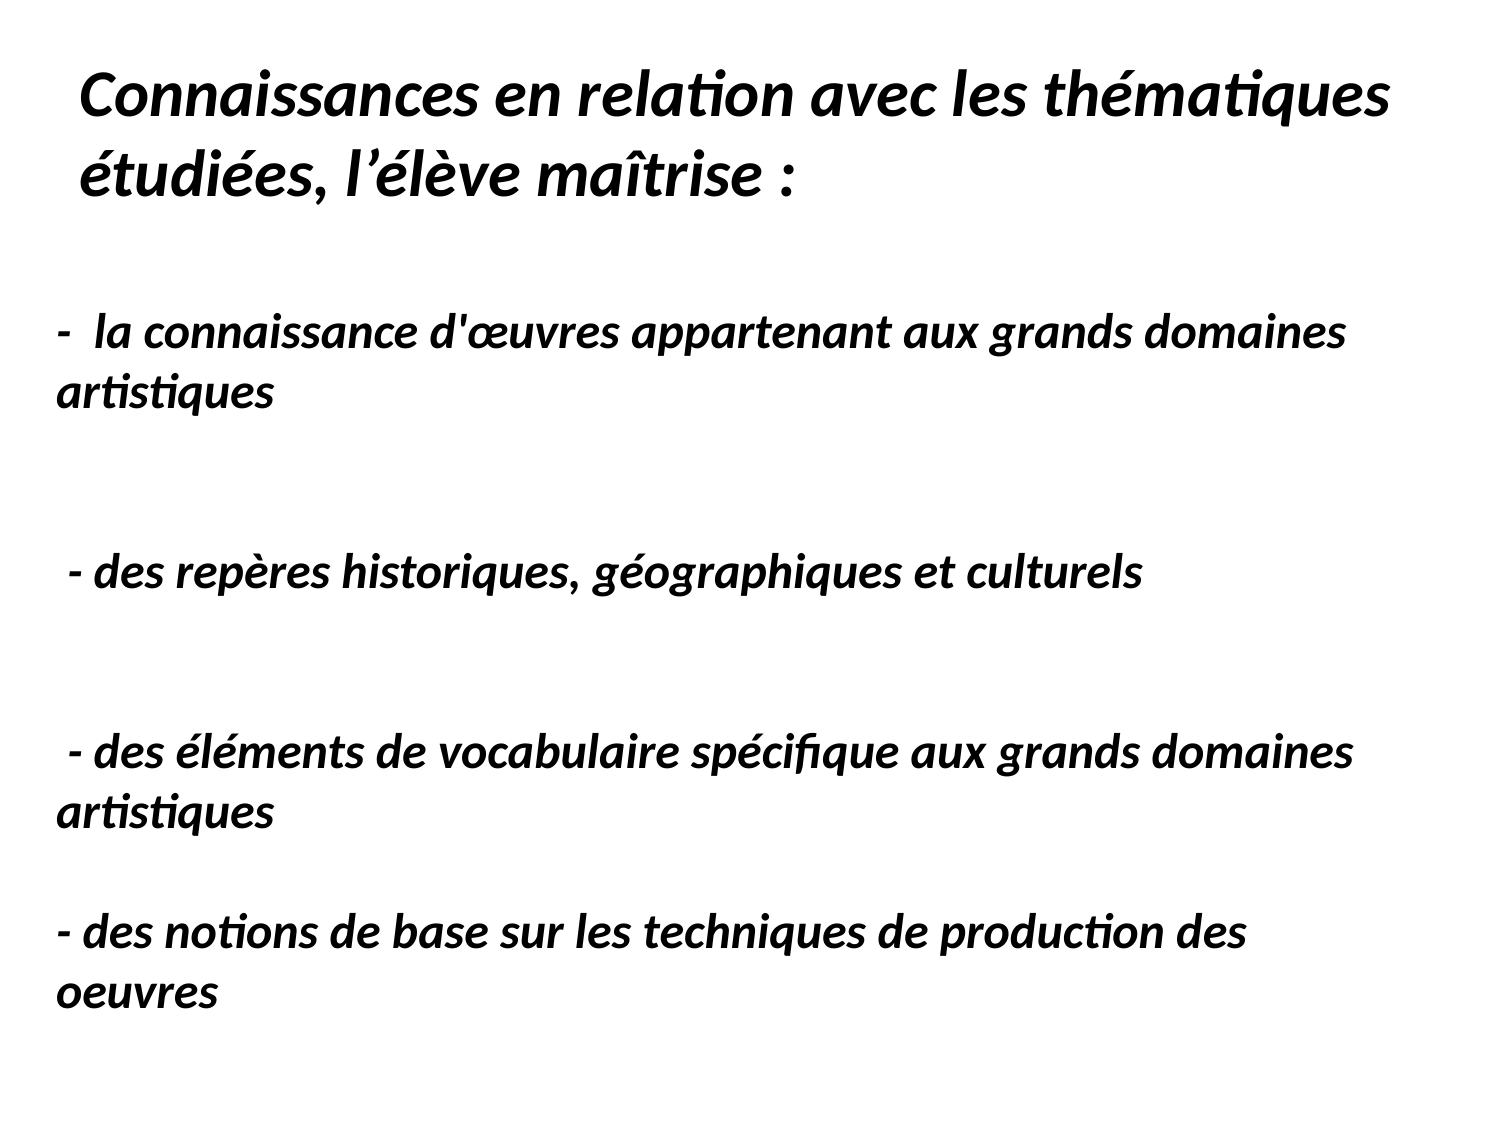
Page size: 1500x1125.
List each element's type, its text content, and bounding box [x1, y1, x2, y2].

text_box - la connaissance d'œuvres appartenant aux grands domaines artistiques - des repères historiques, géographiques et culturels - des éléments de vocabulaire spécifique aux grands domaines artistiques - des notions de base sur les techniques de production des oeuvres [41, 290, 1388, 1125]
title Connaissances en relation avec les thématiques étudiées, l’élève maîtrise : [64, 42, 1415, 327]
